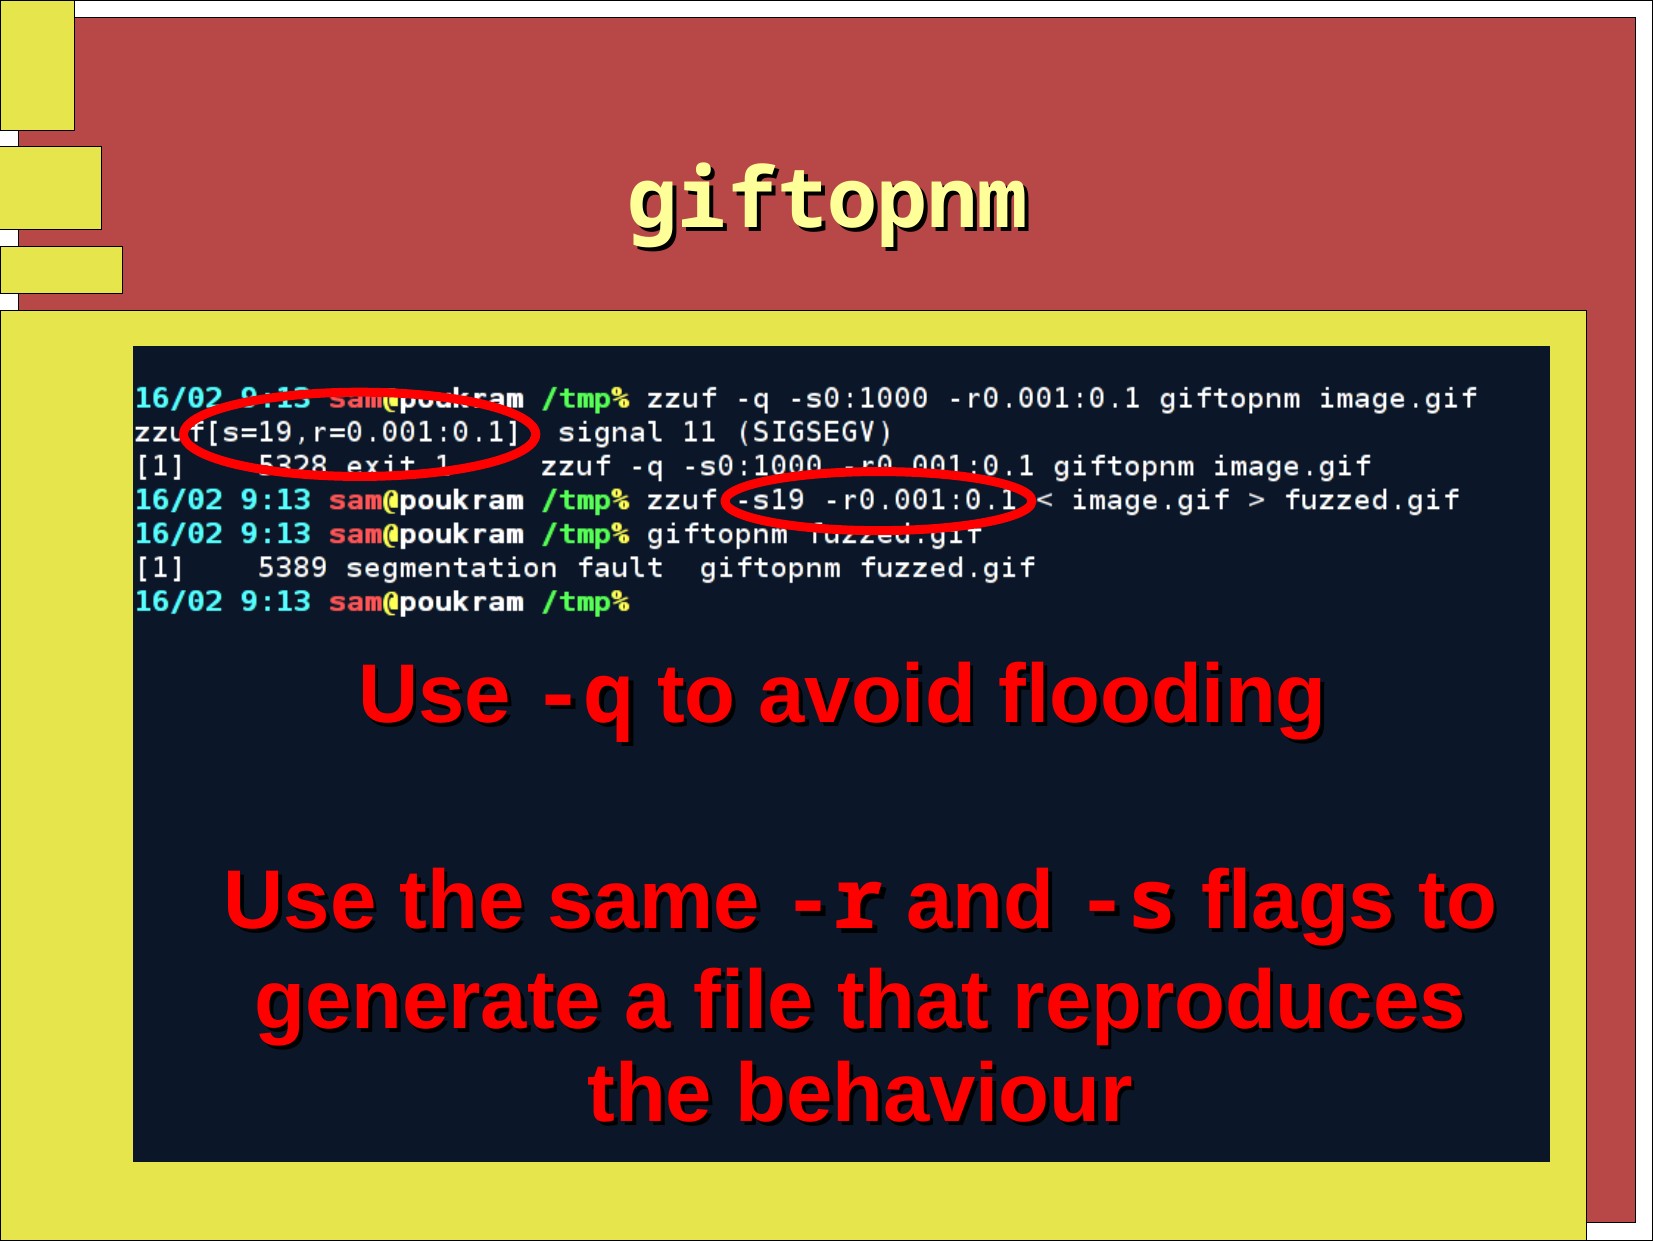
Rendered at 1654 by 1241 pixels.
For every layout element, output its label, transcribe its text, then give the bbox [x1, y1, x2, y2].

picture [133, 346, 1550, 1162]
title Use -q to avoid flooding Use the same -r and -s flags to generate a file that reproduces the behaviour [152, 643, 1534, 1129]
title giftopnm [121, 91, 1534, 299]
